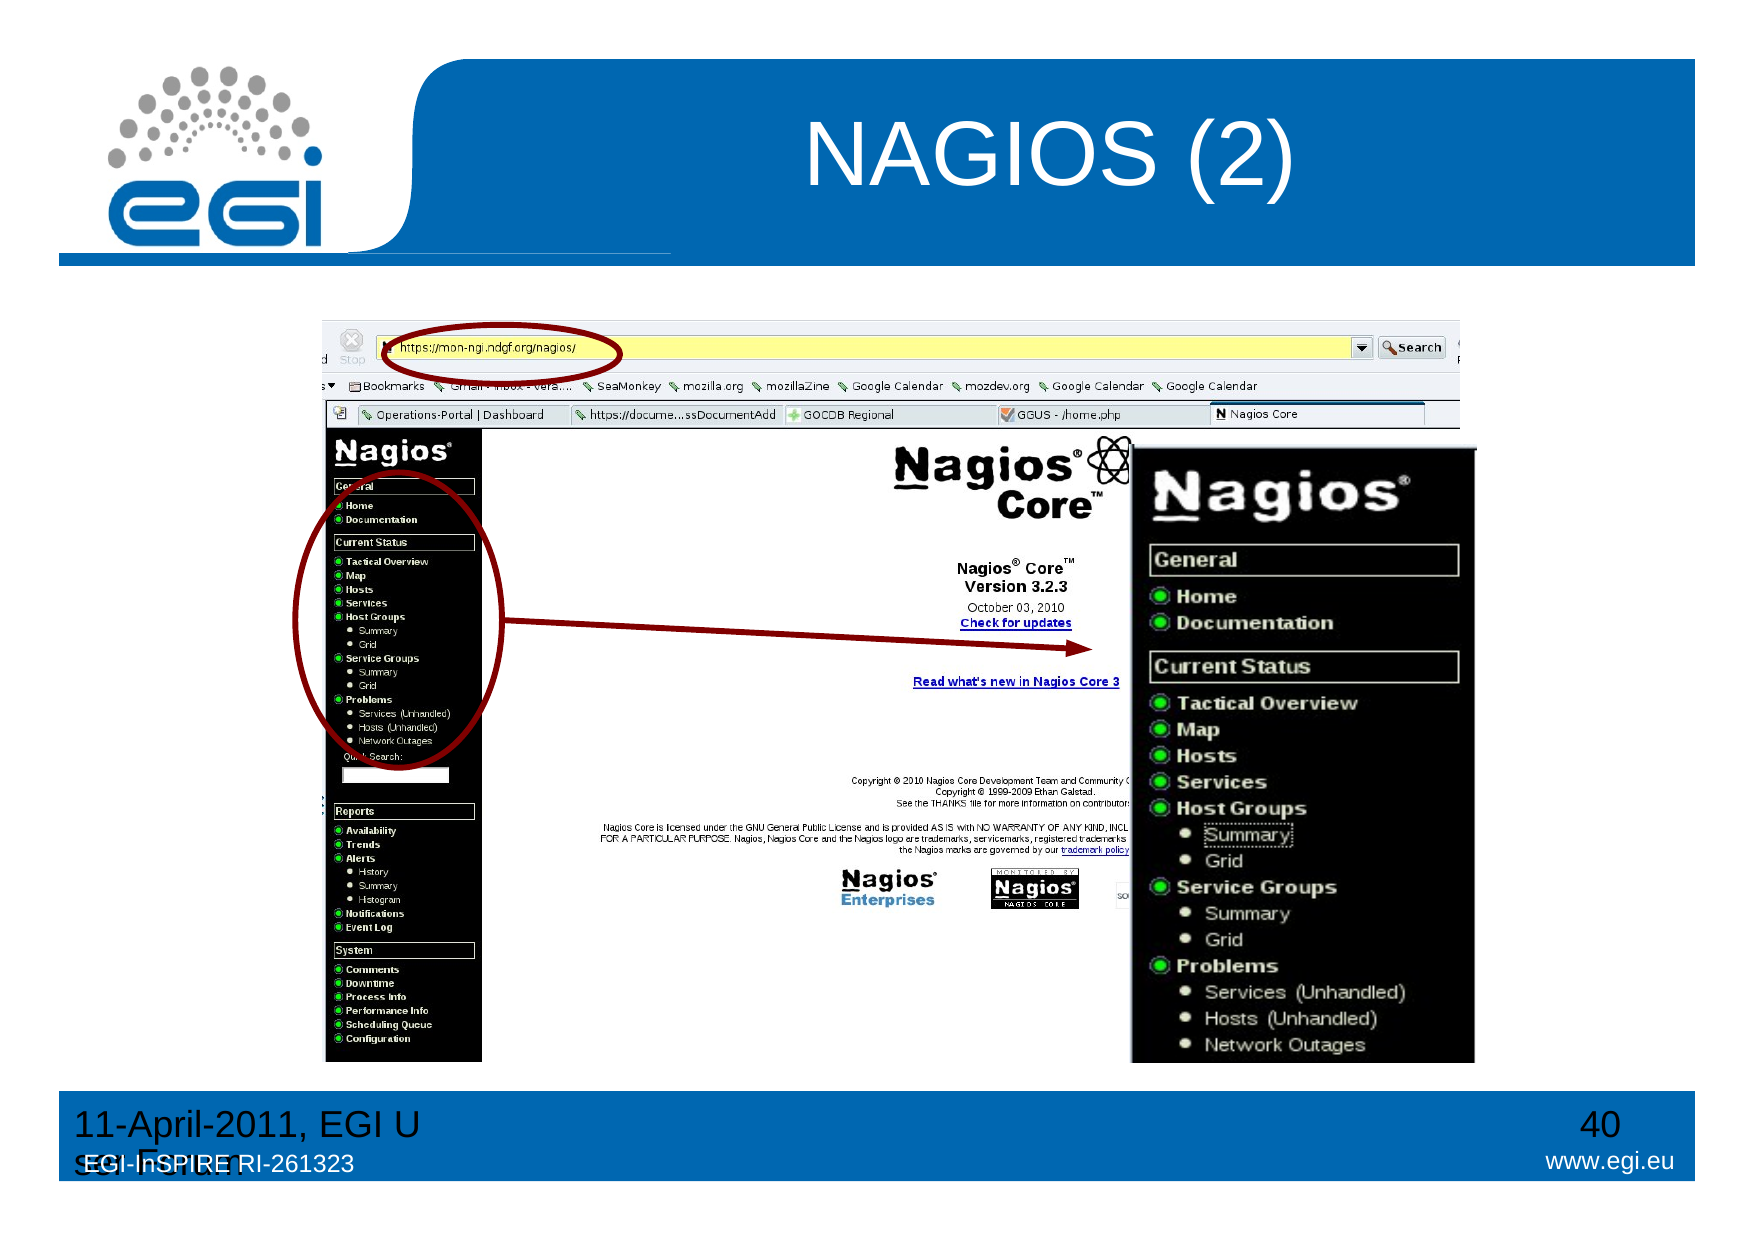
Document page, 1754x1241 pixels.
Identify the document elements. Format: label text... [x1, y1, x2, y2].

picture [322, 476, 499, 764]
picture [59, 59, 348, 253]
title NAGIOS (2) [439, 31, 1663, 267]
picture [322, 320, 1477, 1063]
